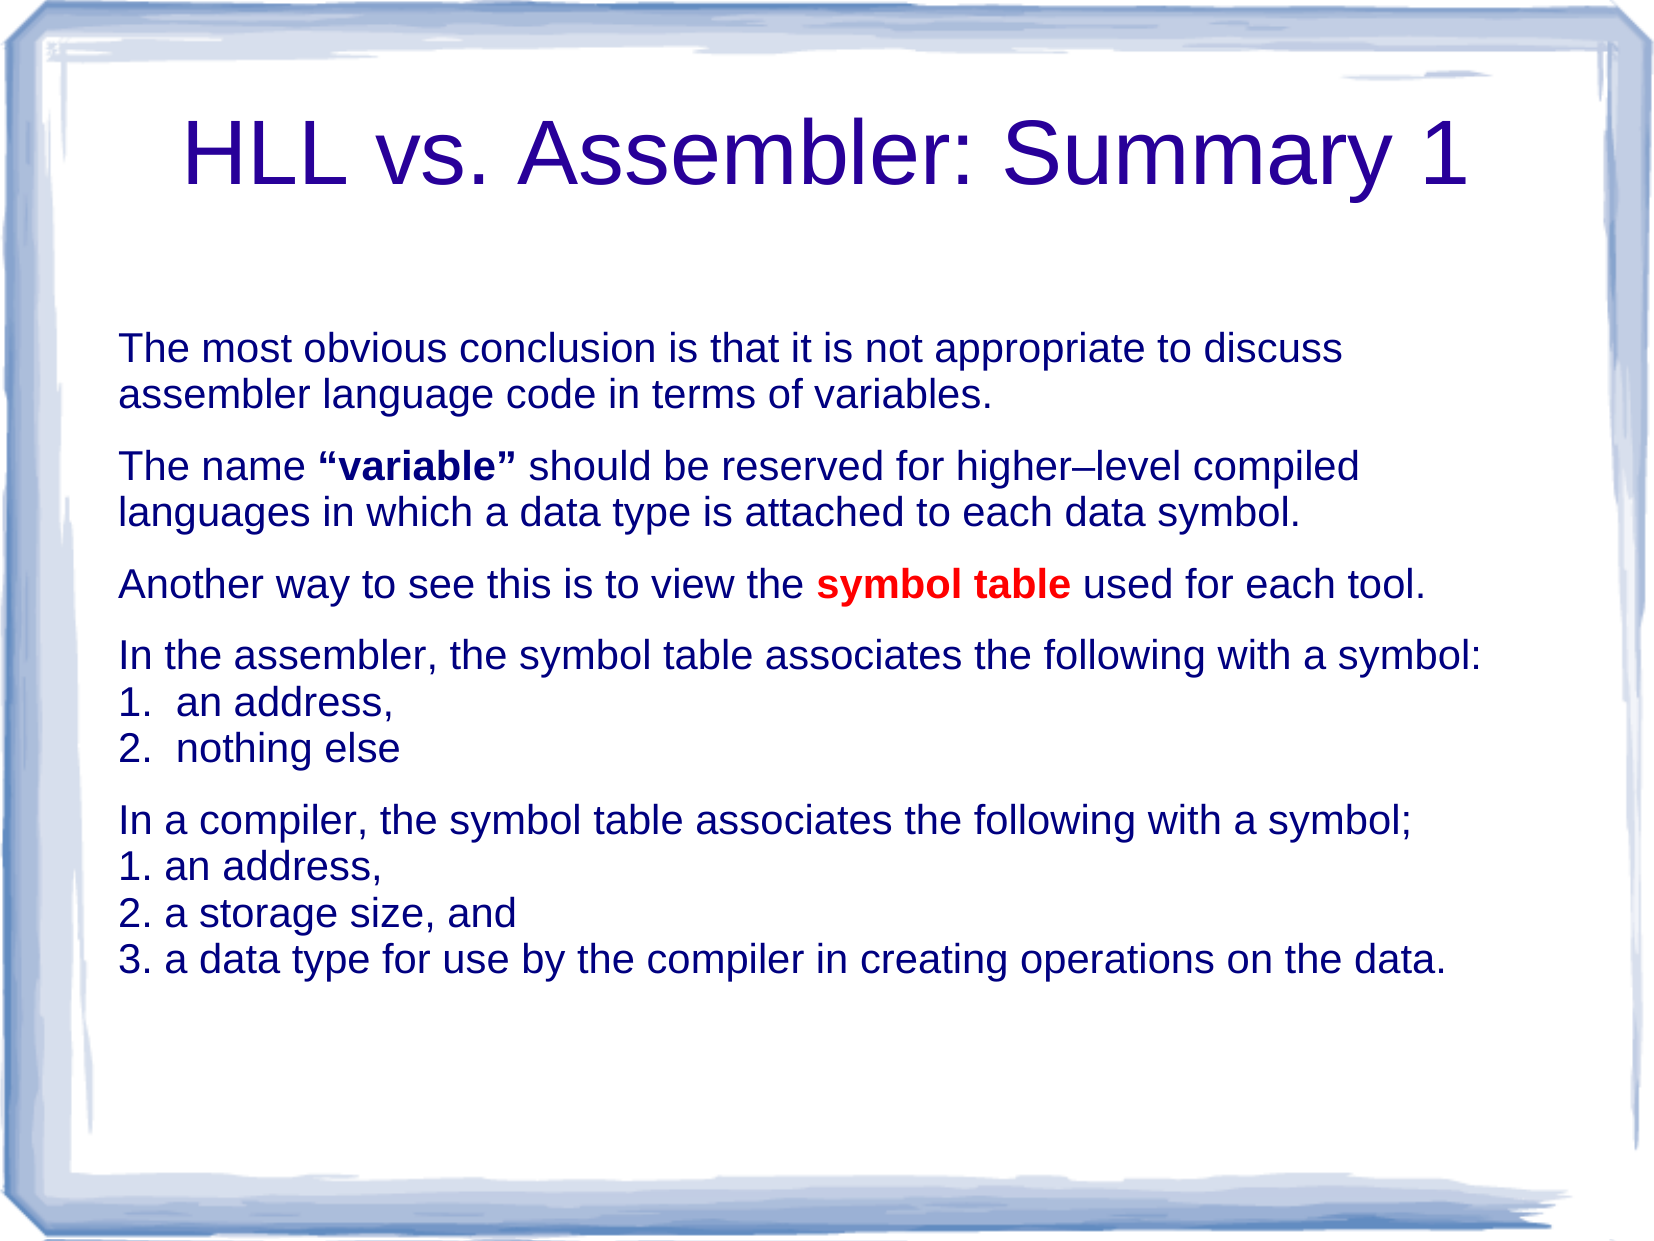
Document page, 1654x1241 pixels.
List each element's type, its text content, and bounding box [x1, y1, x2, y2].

list The most obvious conclusion is that it is not appropriate to discuss assembler language code in terms of variables. The name “variable” should be reserved for higher–level compiled languages in which a data type is attached to each data symbol. Another way to see this is to view the symbol table used for each tool. In the assembler, the symbol table associates the following with a symbol: 1. an address, 2. nothing else In a compiler, the symbol table associates the following with a symbol; 1. an address, 2. a storage size, and 3. a data type for use by the compiler in creating operations on the data. [118, 324, 1571, 1060]
picture [0, 0, 1654, 1241]
title HLL vs. Assembler: Summary 1 [82, 56, 1571, 250]
